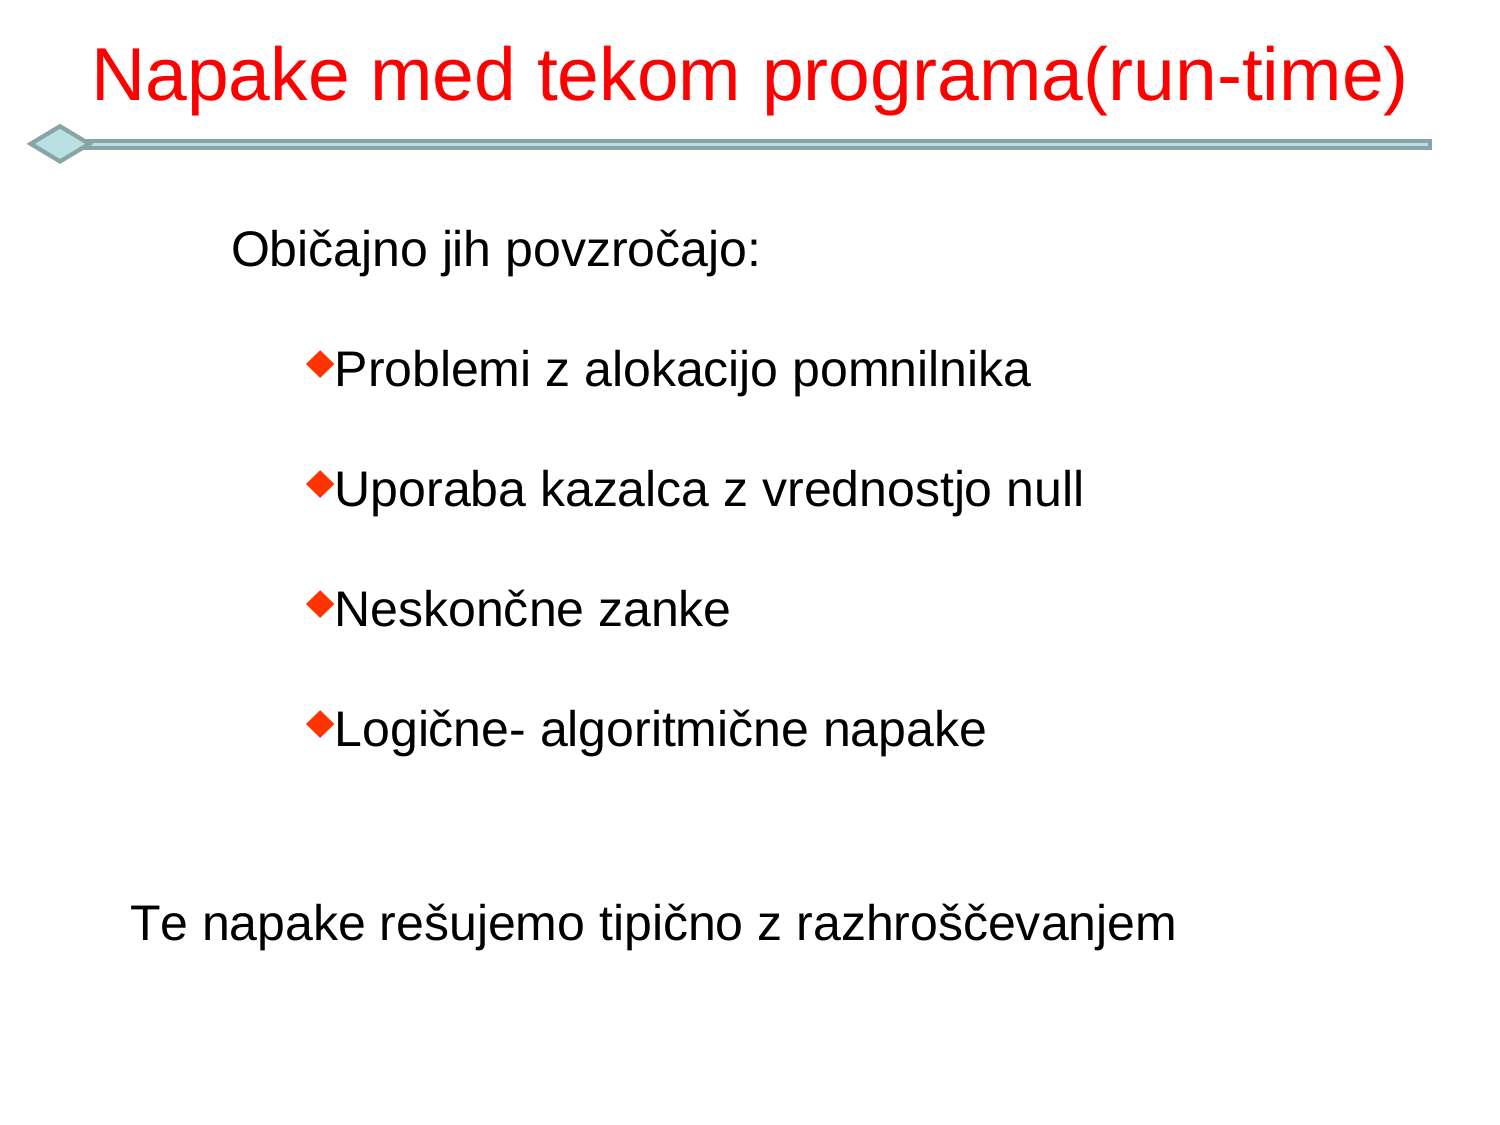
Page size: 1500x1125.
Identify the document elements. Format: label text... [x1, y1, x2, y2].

text_box Te napake rešujemo tipično z razhroščevanjem [115, 882, 1193, 958]
text_box Običajno jih povzročajo: Problemi z alokacijo pomnilnika Uporaba kazalca z vrednostjo null Neskončne zanke Logične- algoritmične napake [216, 209, 1100, 765]
title Napake med tekom programa(run-time) [75, 0, 1426, 141]
